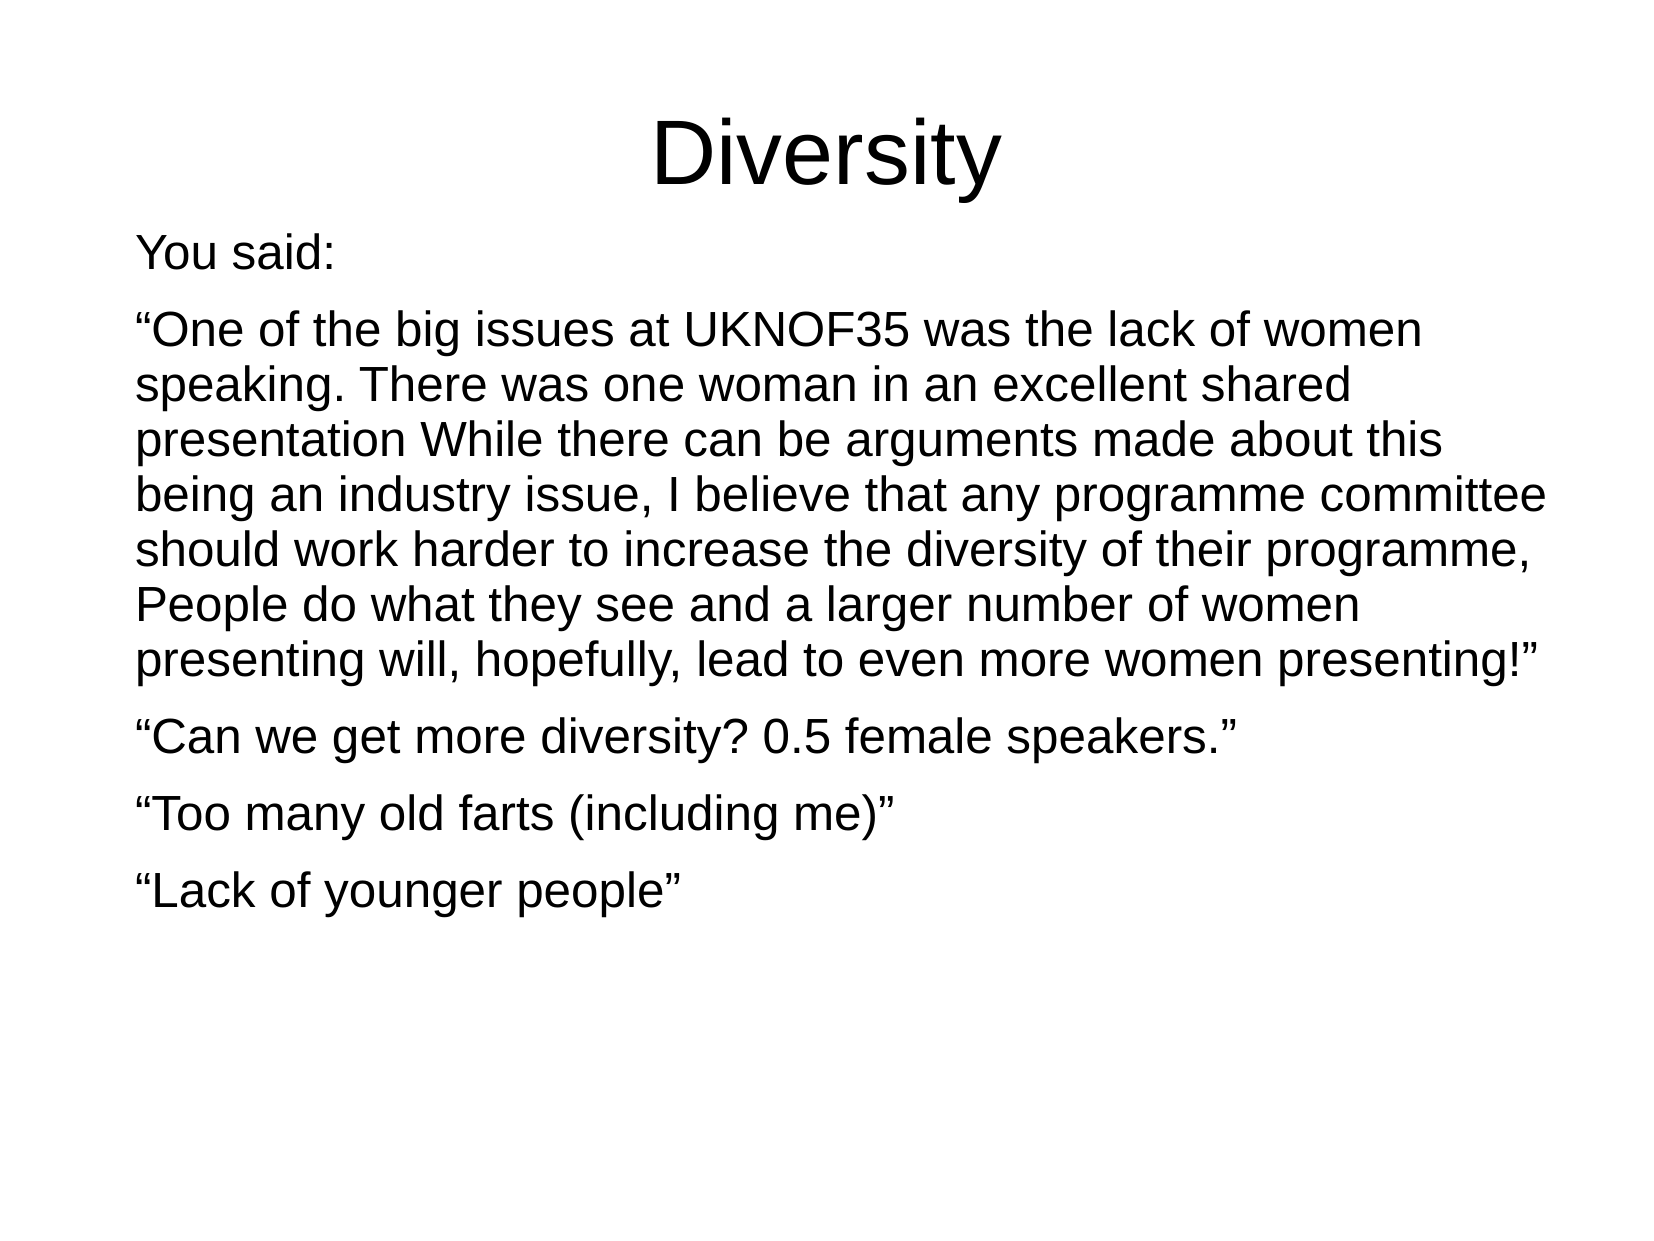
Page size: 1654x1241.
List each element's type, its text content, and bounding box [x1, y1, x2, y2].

title Diversity [82, 49, 1571, 225]
list You said: “One of the big issues at UKNOF35 was the lack of women speaking. There was one woman in an excellent shared presentation While there can be arguments made about this being an industry issue, I believe that any programme committee should work harder to increase the diversity of their programme, People do what they see and a larger number of women presenting will, hopefully, lead to even more women presenting!” “Can we get more diversity? 0.5 female speakers.” “Too many old farts (including me)” “Lack of younger people” [82, 225, 1571, 961]
